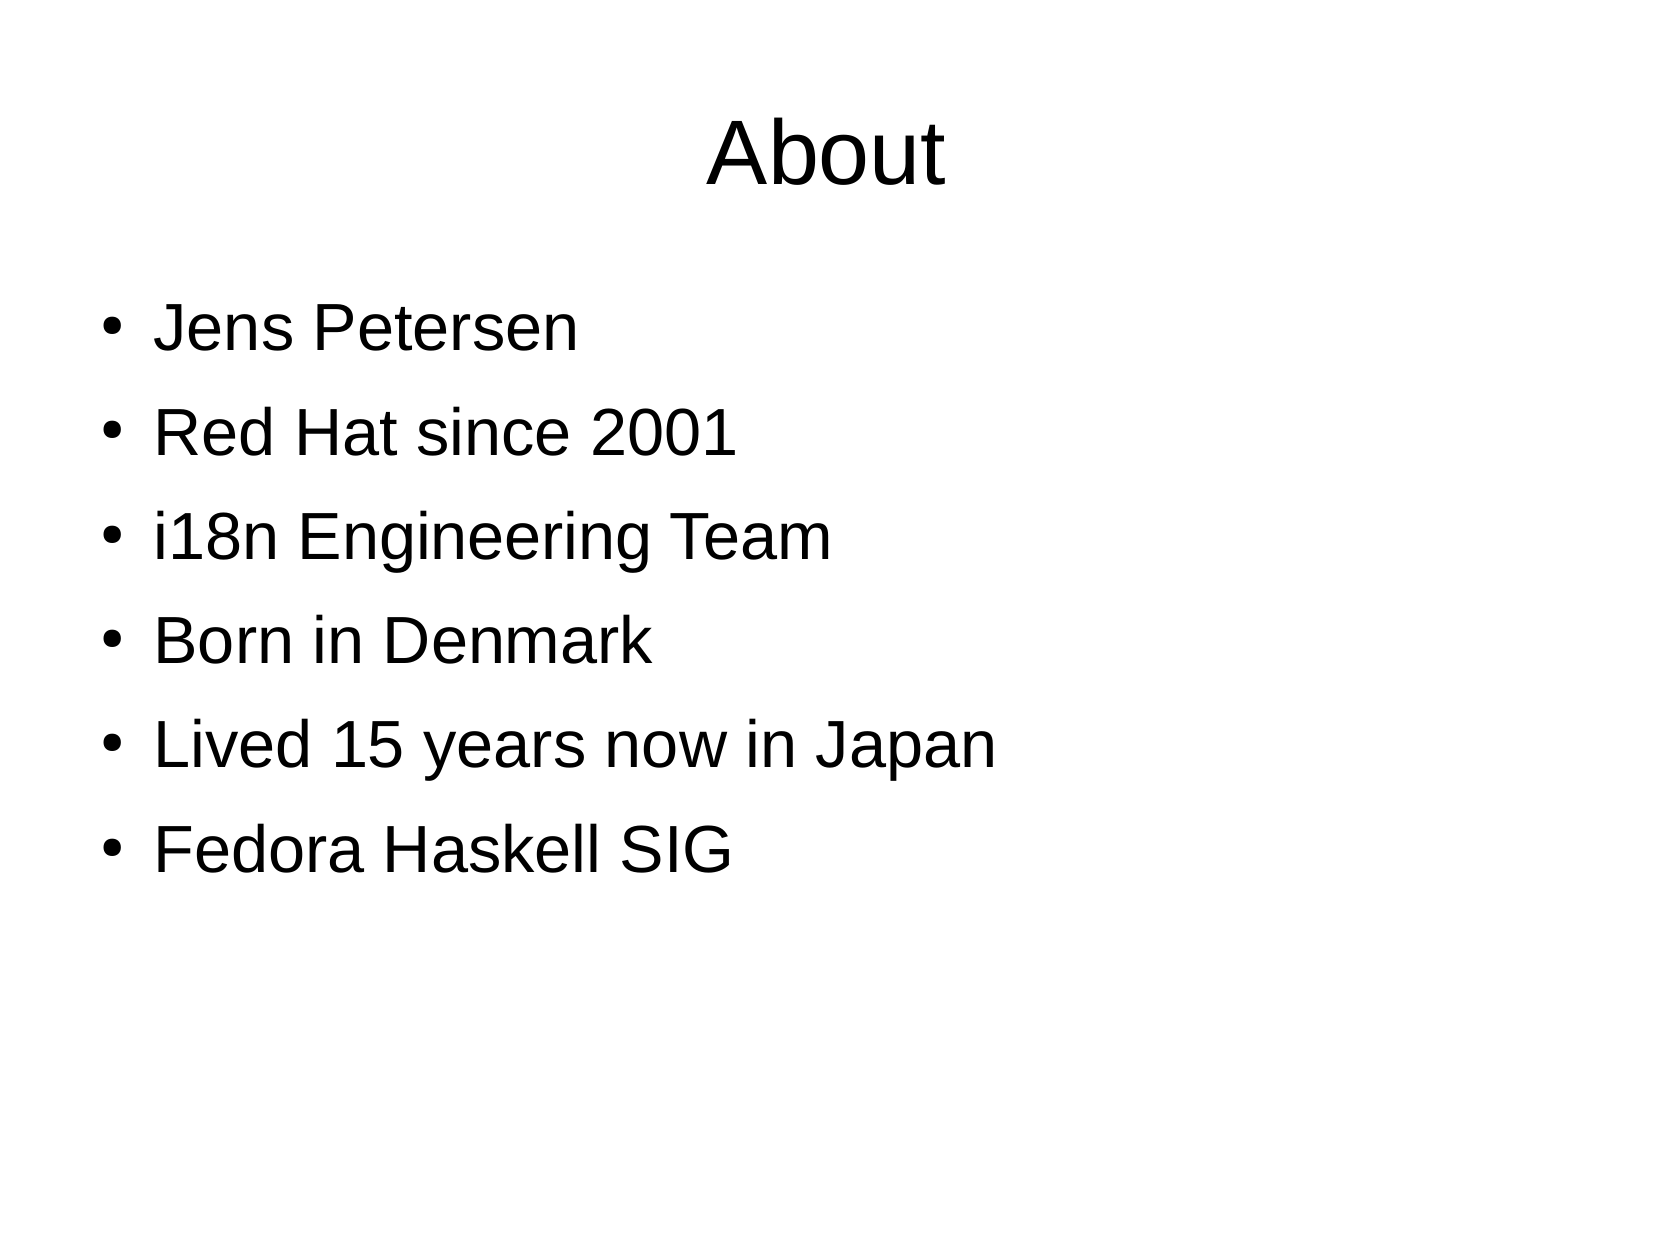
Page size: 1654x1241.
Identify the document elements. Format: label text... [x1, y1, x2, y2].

list Jens Petersen Red Hat since 2001 i18n Engineering Team Born in Denmark Lived 15 years now in Japan Fedora Haskell SIG [82, 290, 1571, 1010]
title About [82, 49, 1571, 257]
